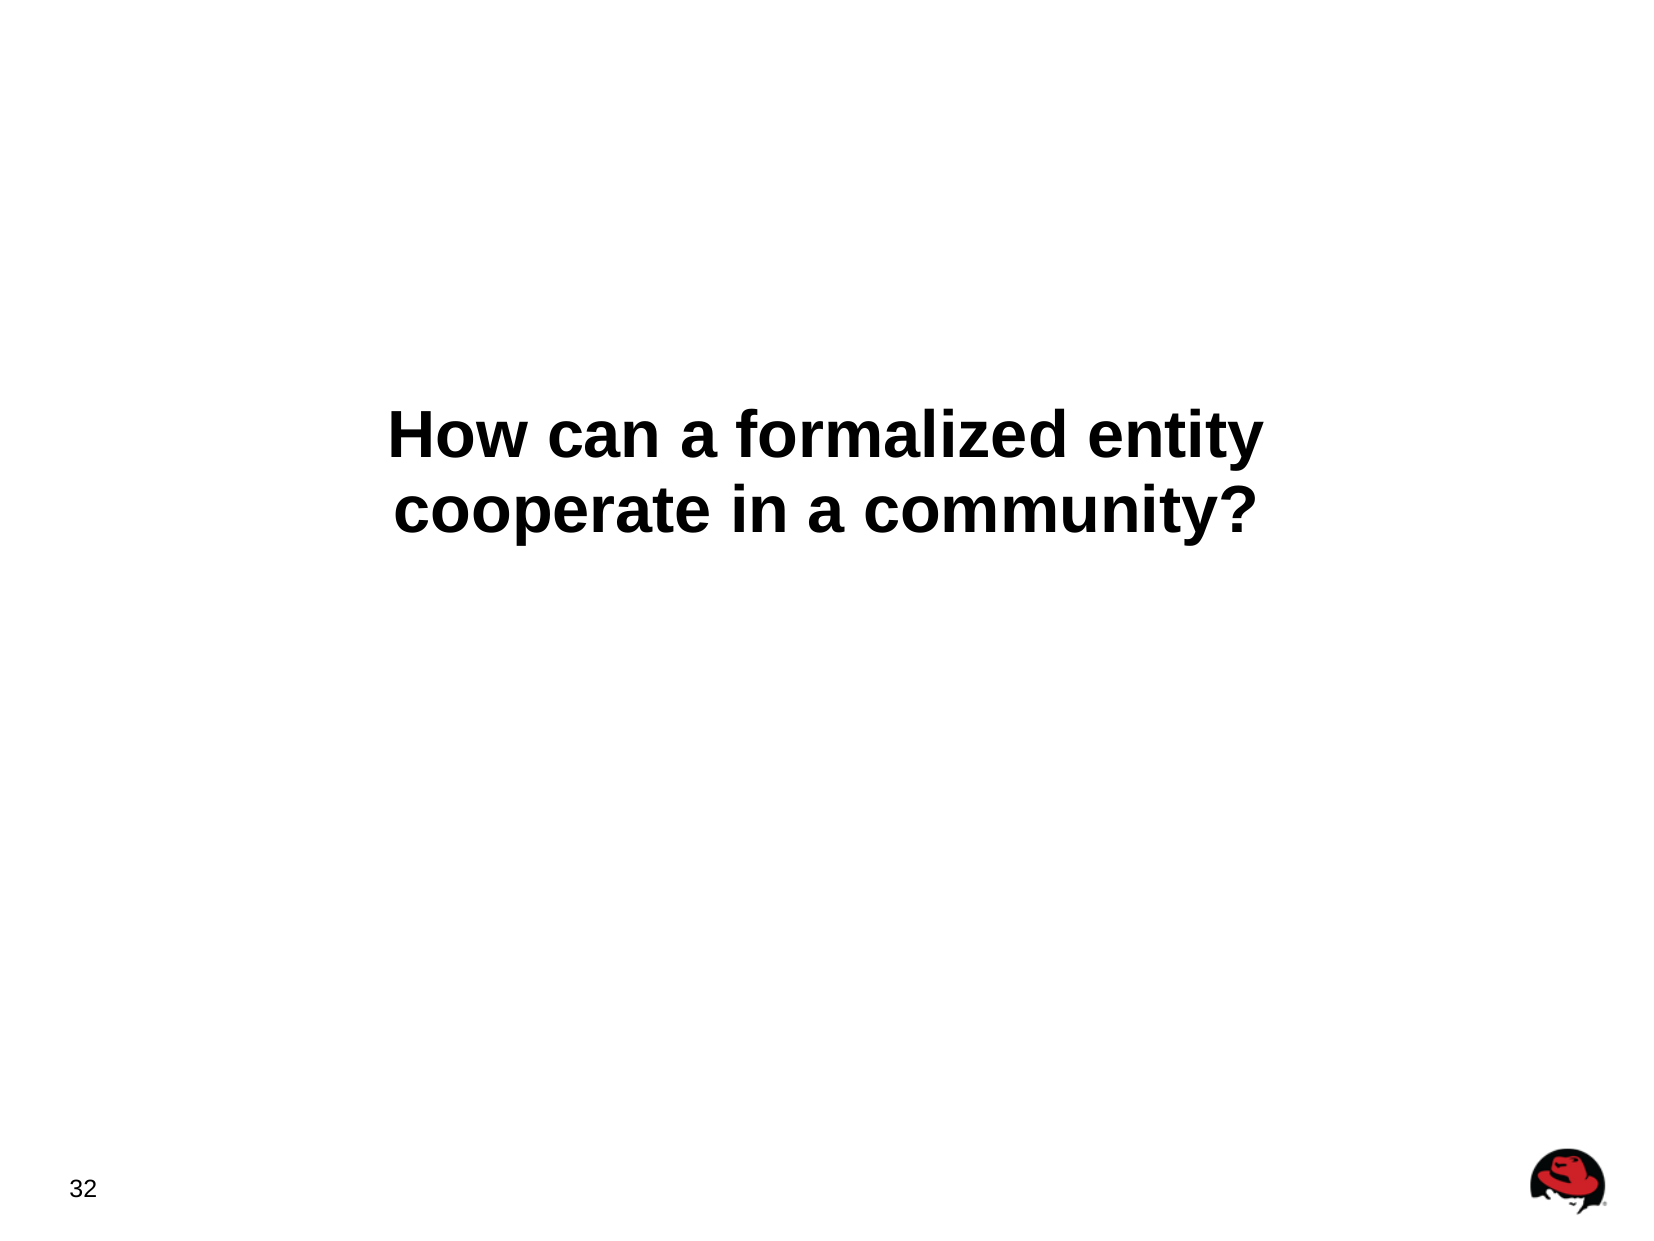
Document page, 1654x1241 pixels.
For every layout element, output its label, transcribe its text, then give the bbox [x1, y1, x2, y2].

subtitle How can a formalized entity cooperate in a community? [82, 37, 1571, 1039]
picture [1529, 1146, 1613, 1224]
